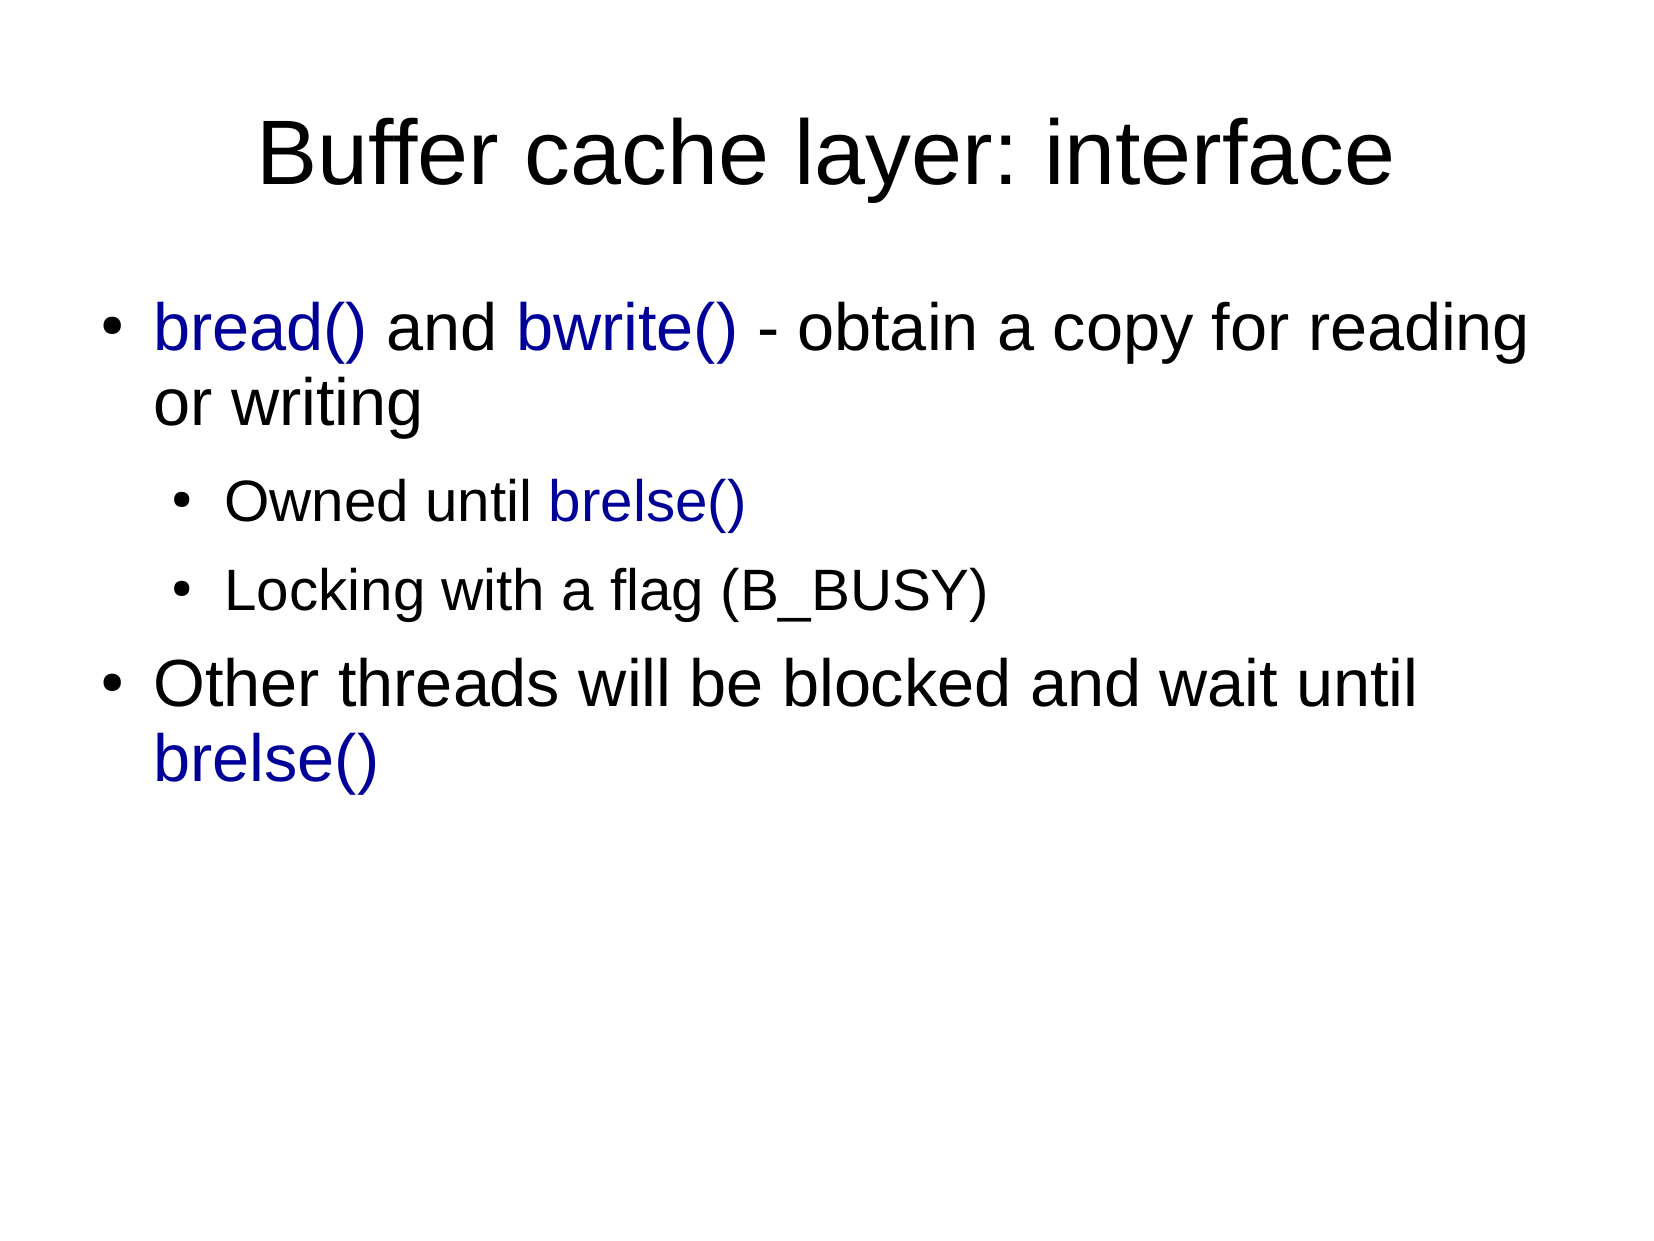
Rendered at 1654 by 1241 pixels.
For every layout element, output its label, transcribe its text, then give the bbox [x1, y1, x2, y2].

title Buffer cache layer: interface [82, 49, 1571, 257]
list bread() and bwrite() - obtain a copy for reading or writing Owned until brelse() Locking with a flag (B_BUSY) Other threads will be blocked and wait until brelse() [82, 290, 1571, 1010]
